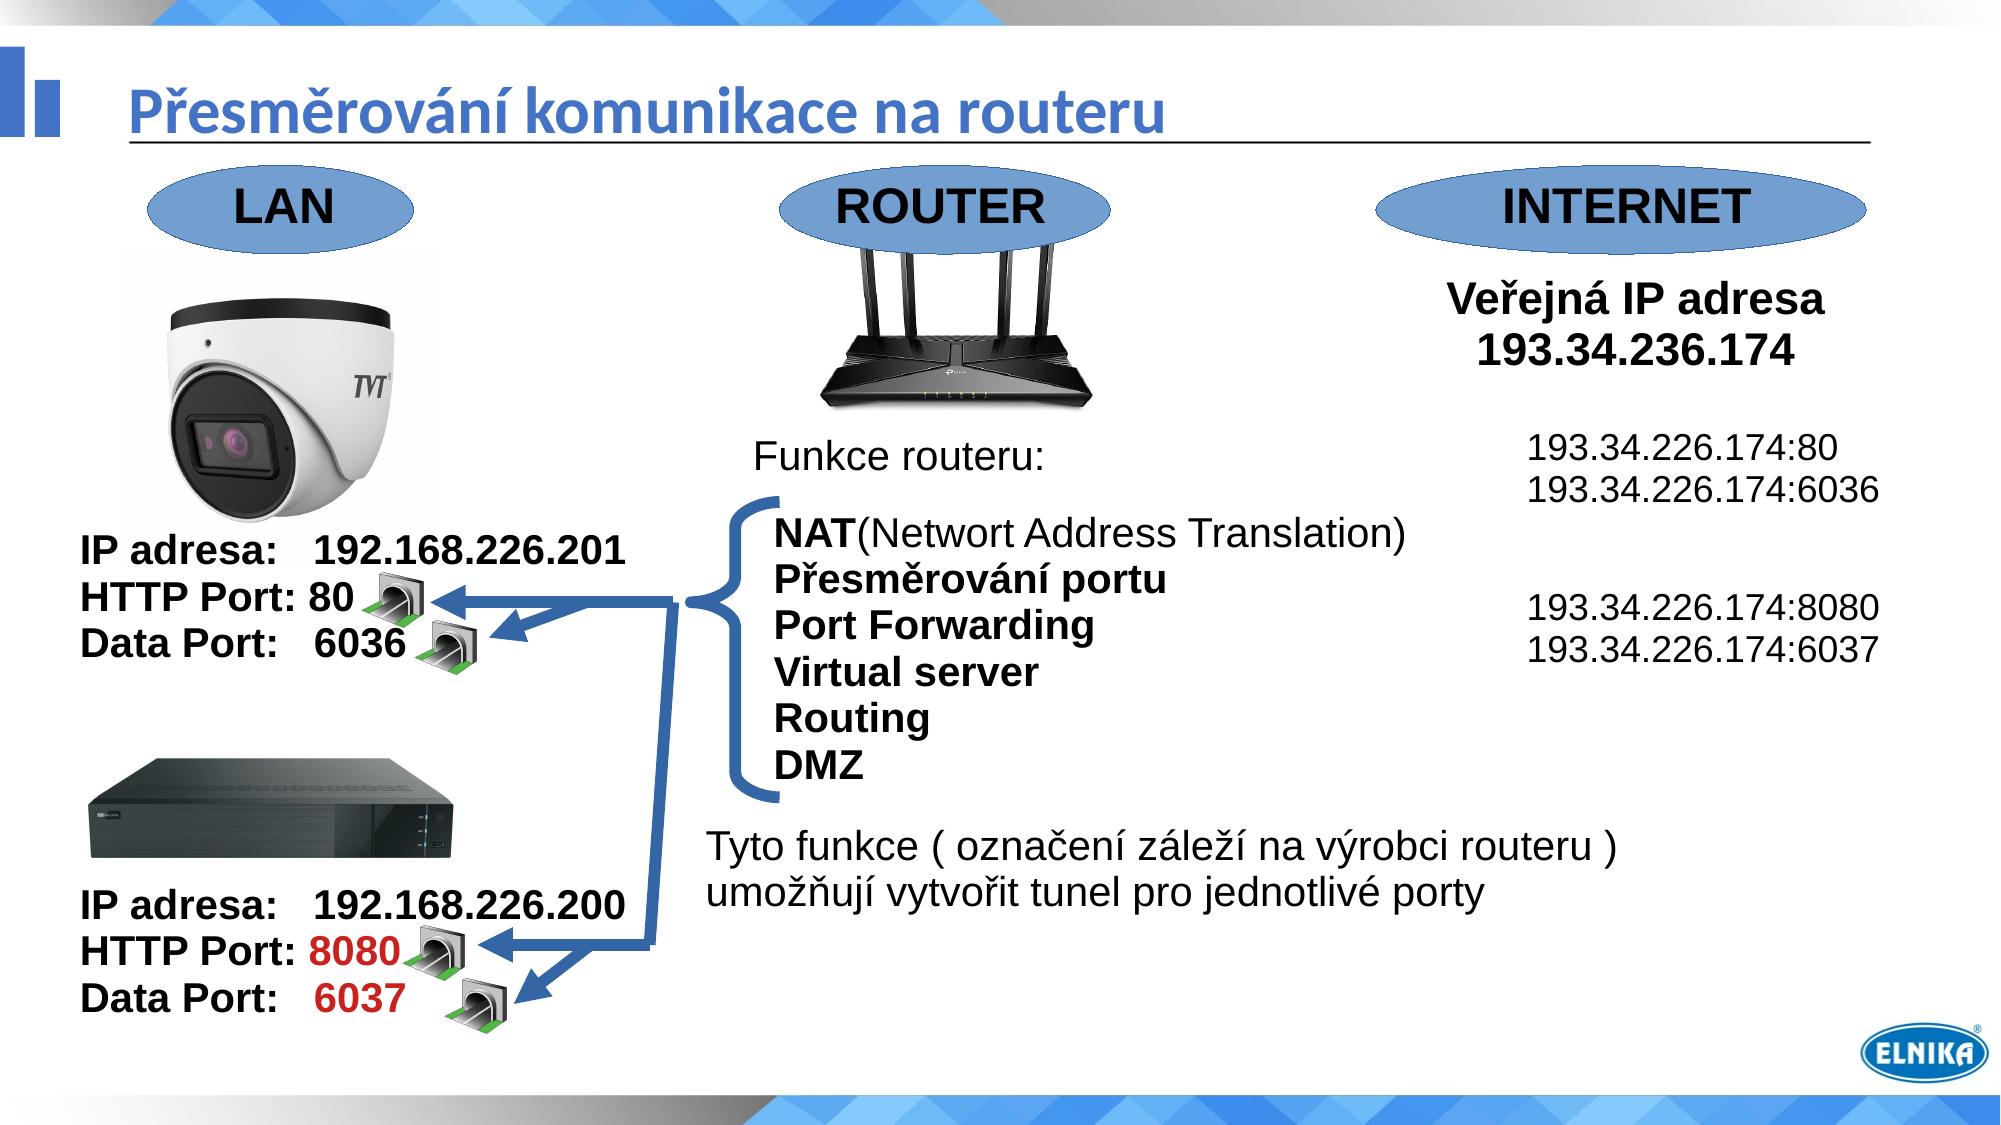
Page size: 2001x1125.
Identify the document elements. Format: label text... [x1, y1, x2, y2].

text_box 193.34.226.174:80 193.34.226.174:6036 [1505, 413, 2000, 524]
text_box Funkce routeru: [738, 425, 1388, 487]
text_box [378, 179, 414, 240]
text_box LAN [218, 171, 378, 243]
text_box IP adresa: 192.168.226.201 HTTP Port: 80 Data Port: 6036 [64, 519, 656, 721]
text_box ROUTER [820, 171, 1081, 298]
text_box Veřejná IP adresa 193.34.236.174 [1429, 265, 1843, 384]
text_box [1375, 172, 1784, 255]
text_box 193.34.226.174:8080 193.34.226.174:6037 [1505, 572, 2000, 684]
text_box [864, 165, 1026, 171]
text_box NAT(Networt Address Translation) Přesměrování portu Port Forwarding Virtual server Routing DMZ [679, 496, 1447, 895]
text_box [779, 180, 820, 239]
text_box IP adresa: 192.168.226.200 HTTP Port: 8080 Data Port: 6037 [64, 874, 656, 1075]
text_box Přesměrování komunikace na routeru [78, 58, 1211, 154]
text_box [1081, 184, 1111, 235]
text_box [147, 165, 369, 254]
text_box INTERNET [1488, 171, 1796, 243]
text_box [1502, 165, 1740, 171]
text_box [1796, 178, 1867, 241]
picture [0, 0, 2001, 1125]
text_box Tyto funkce ( označení záleží na výrobci routeru ) umožňují vytvořit tunel pro jednotlivé porty [685, 809, 1654, 976]
